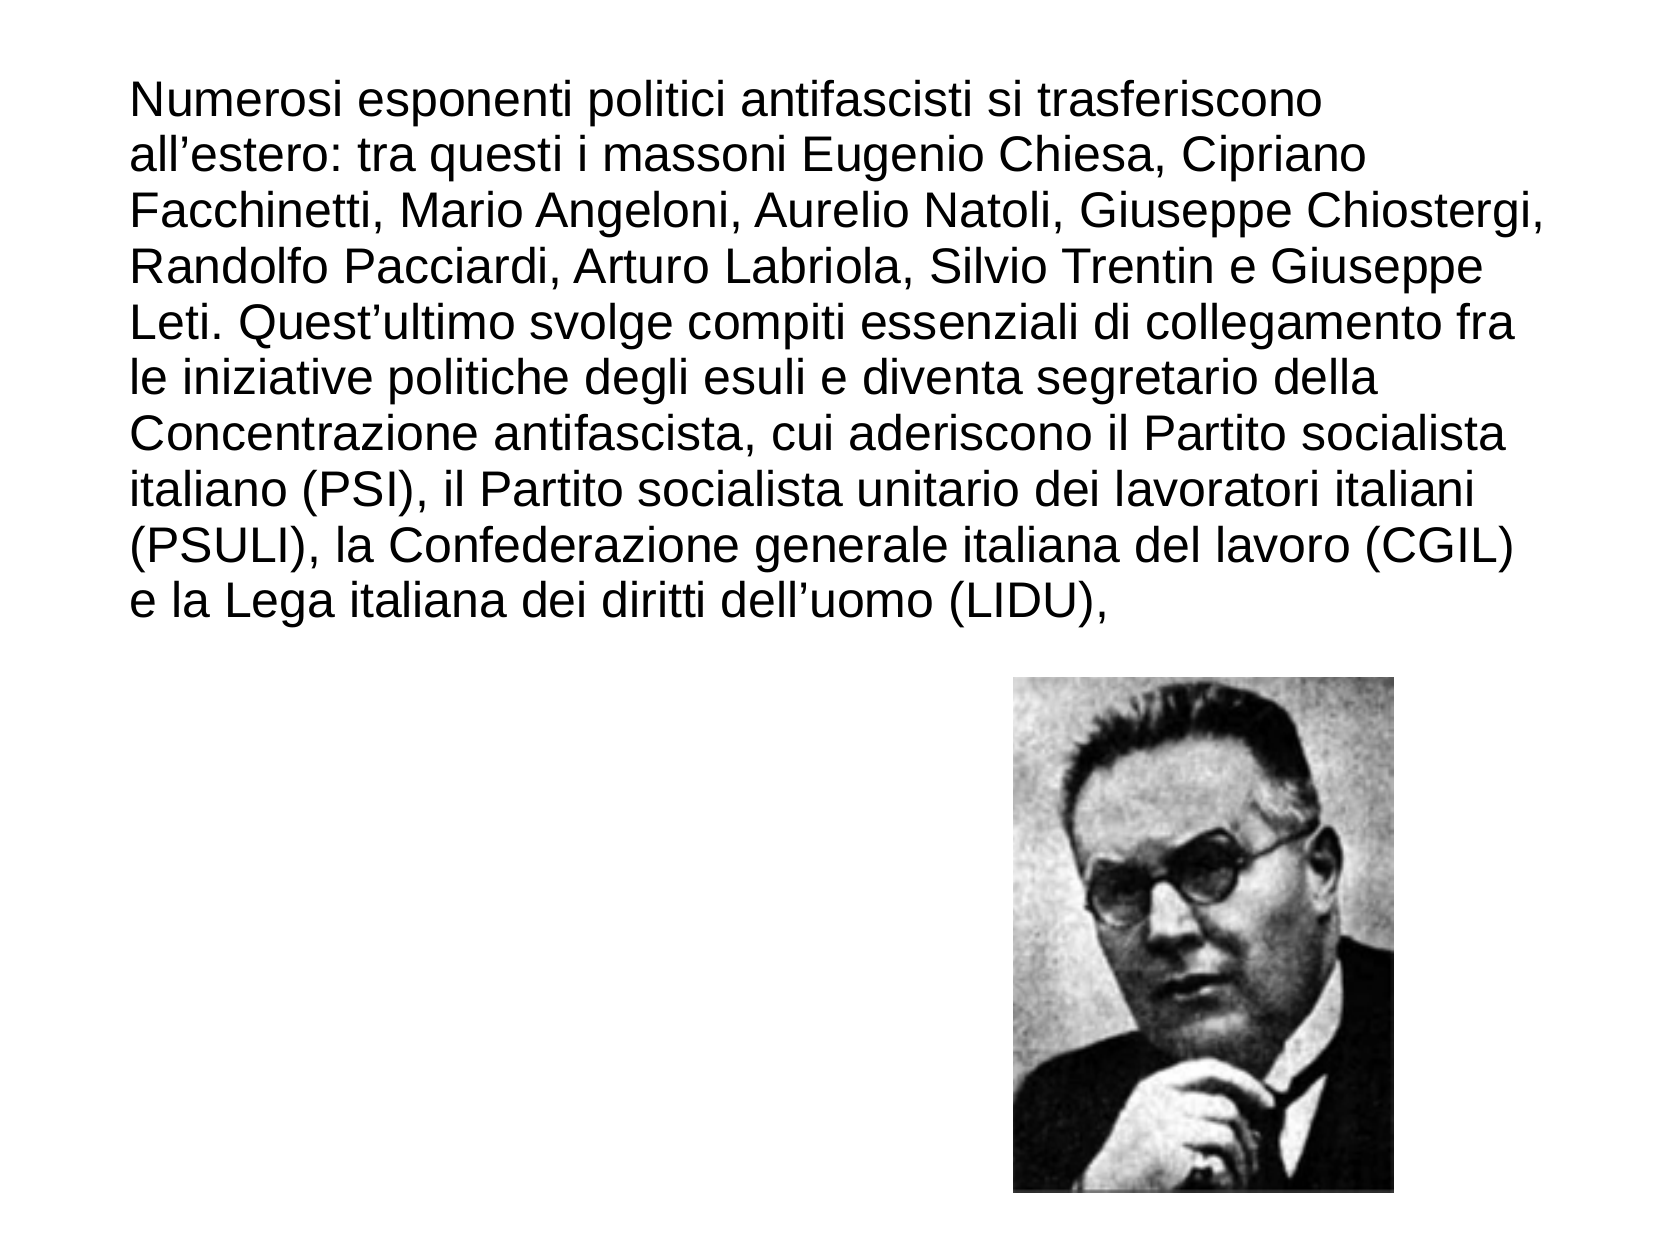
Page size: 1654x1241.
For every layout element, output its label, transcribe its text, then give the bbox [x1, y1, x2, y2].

list Numerosi esponenti politici antifascisti si trasferiscono all’estero: tra questi i massoni Eugenio Chiesa, Cipriano Facchinetti, Mario Angeloni, Aurelio Natoli, Giuseppe Chiostergi, Randolfo Pacciardi, Arturo Labriola, Silvio Trentin e Giuseppe Leti. Quest’ultimo svolge compiti essenziali di collegamento fra le iniziative politiche degli esuli e diventa segretario della Concentrazione antifascista, cui aderiscono il Partito socialista italiano (PSI), il Partito socialista unitario dei lavoratori italiani (PSULI), la Confederazione generale italiana del lavoro (CGIL) e la Lega italiana dei diritti dell’uomo (LIDU), [59, 70, 1548, 1158]
picture [1013, 677, 1394, 1193]
